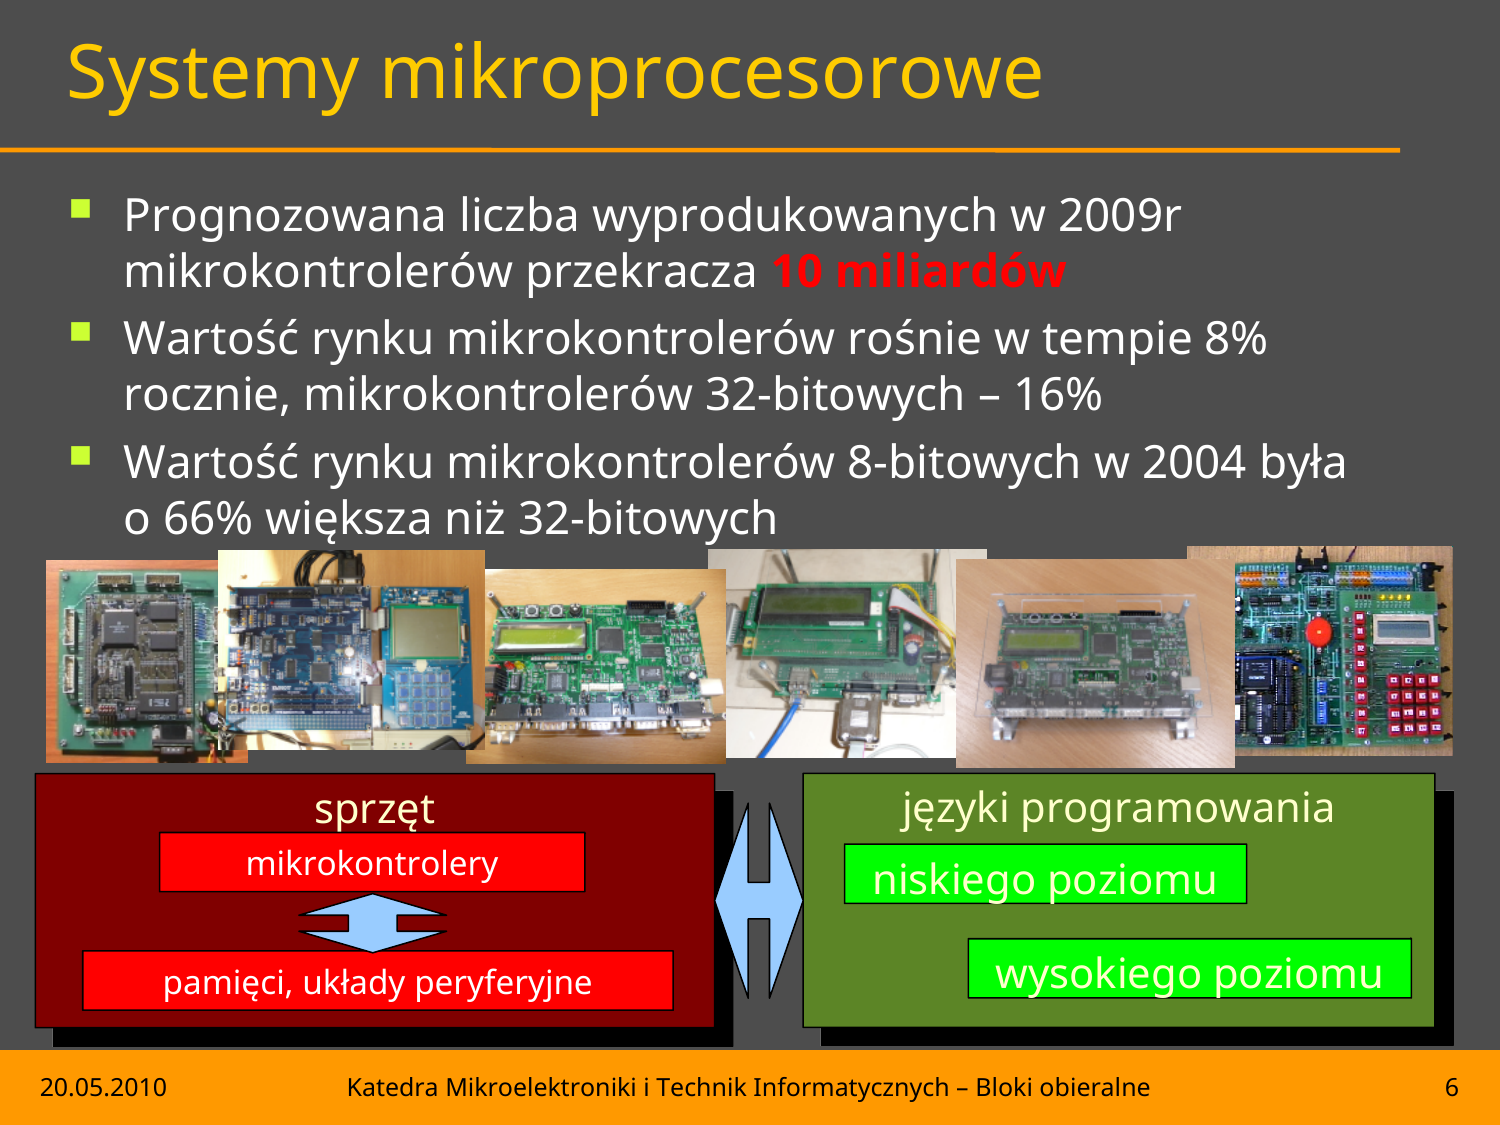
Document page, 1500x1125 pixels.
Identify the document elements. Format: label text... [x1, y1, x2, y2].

text_box pamięci, układy peryferyjne [82, 950, 674, 1011]
text_box niskiego poziomu [844, 844, 1247, 904]
title Systemy mikroprocesorowe [52, 4, 1469, 135]
text_box mikrokontrolery [159, 832, 585, 892]
text_box języki programowania [803, 773, 1435, 1028]
text_box [298, 893, 447, 953]
picture [46, 546, 1453, 768]
text_box sprzęt [35, 773, 715, 1028]
text_box wysokiego poziomu [968, 938, 1412, 998]
text_box [714, 803, 804, 999]
text_box Prognozowana liczba wyprodukowanych w 2009r mikrokontrolerów przekracza 10 miliardów Wartość rynku mikrokontrolerów rośnie w tempie 8% rocznie, mikrokontrolerów 32-bitowych – 16% Wartość rynku mikrokontrolerów 8-bitowych w 2004 była o 66% większa niż 32-bitowych [53, 176, 1401, 567]
